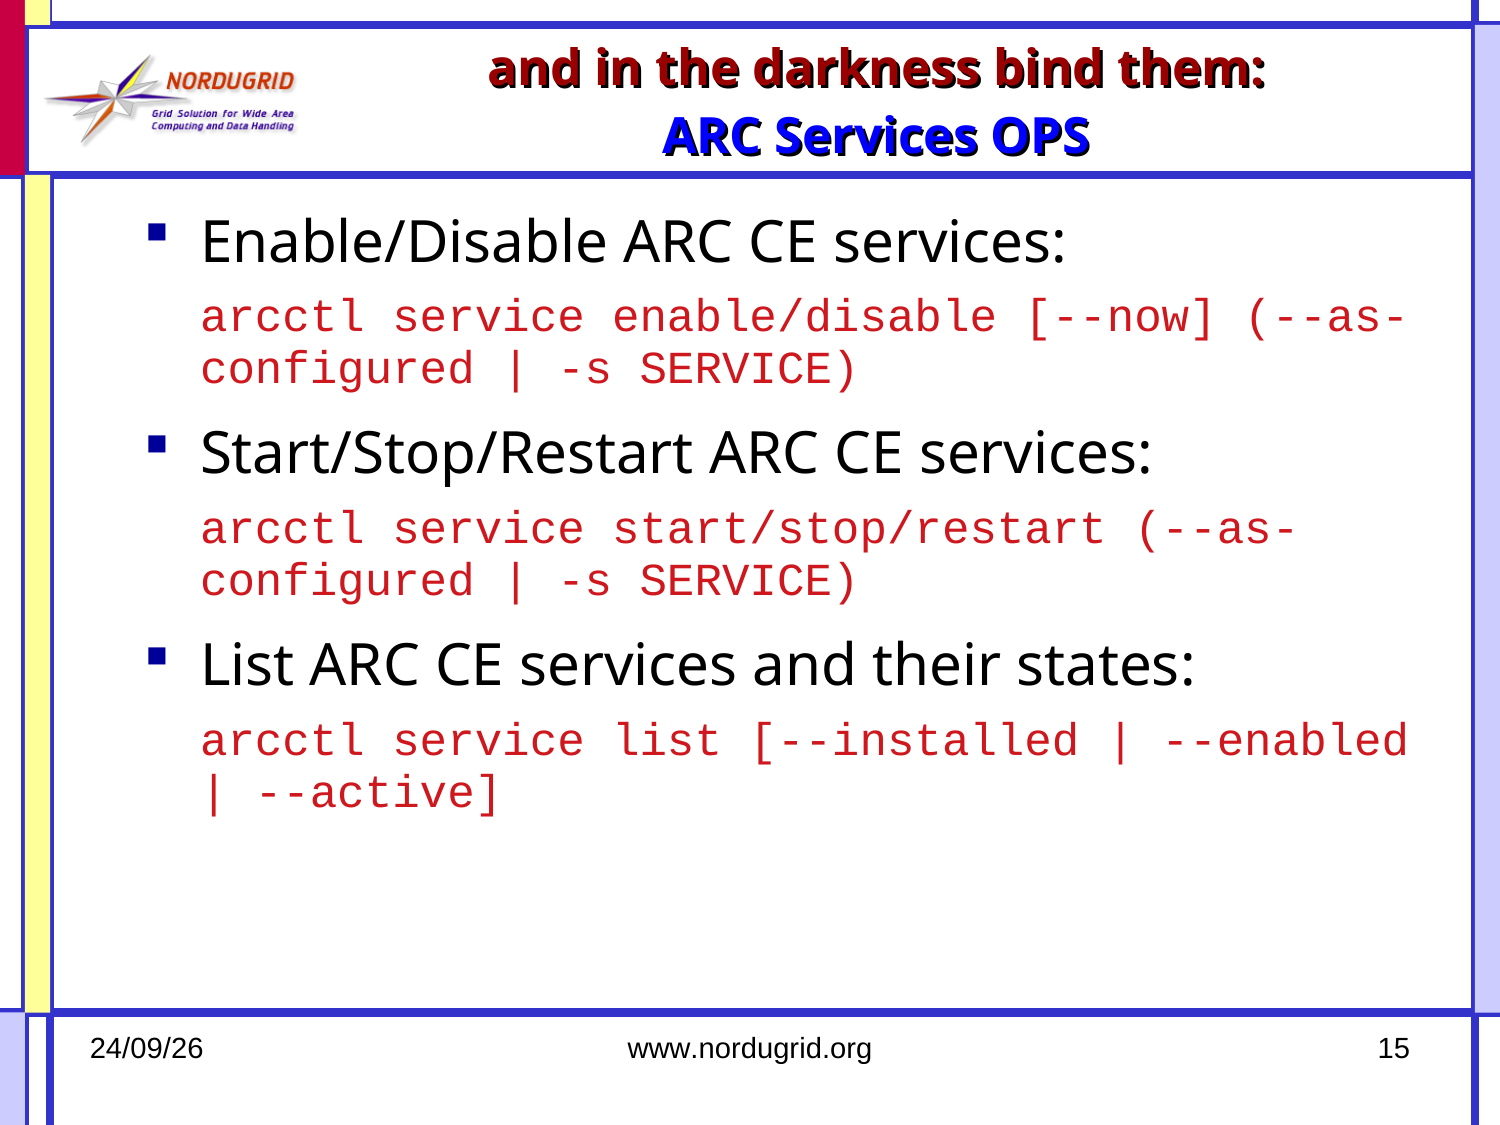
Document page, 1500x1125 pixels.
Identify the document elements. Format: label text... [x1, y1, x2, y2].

picture [40, 49, 301, 148]
title and in the darkness bind them: ARC Services OPS [324, 17, 1428, 183]
list Enable/Disable ARC CE services: arcctl service enable/disable [--now] (--as-configured | -s SERVICE) Start/Stop/Restart ARC CE services: arcctl service start/stop/restart (--as-configured | -s SERVICE) List ARC CE services and their states: arcctl service list [--installed | --enabled | --active] [87, 200, 1426, 853]
